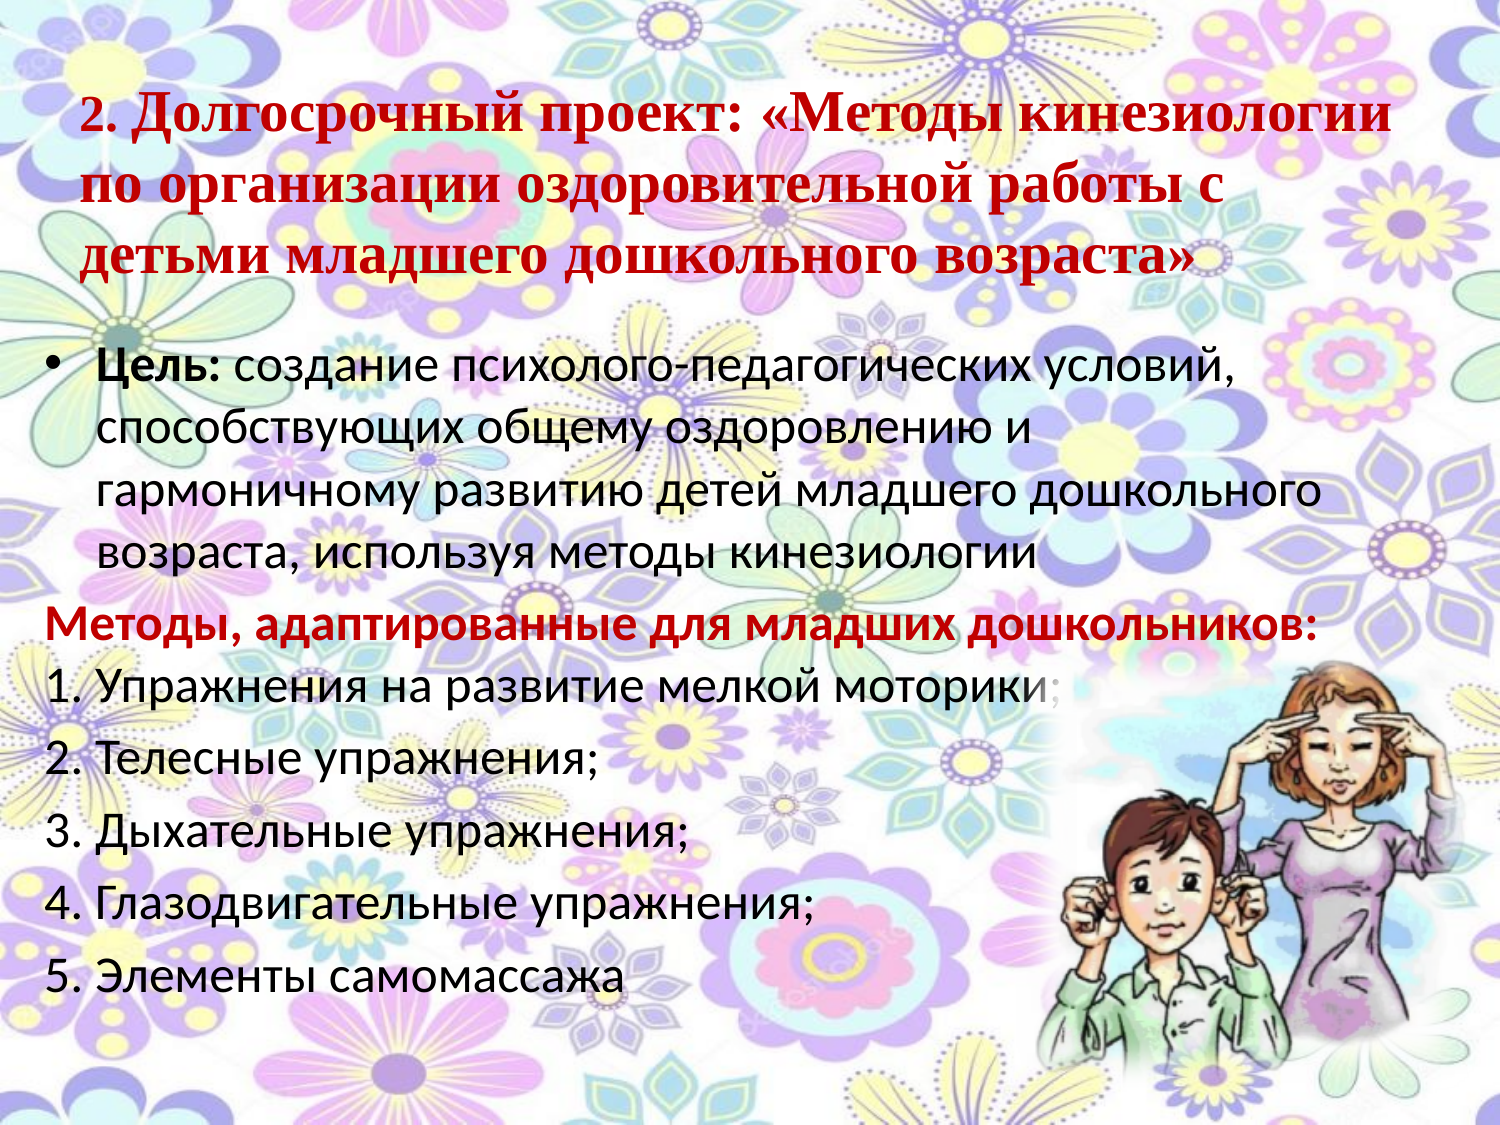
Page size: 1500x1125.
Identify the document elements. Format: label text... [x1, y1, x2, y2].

text_box 2. Долгосрочный проект: «Методы кинезиологии по организации оздоровительной работы с детьми младшего дошкольного возраста» [64, 42, 1437, 315]
picture [1009, 634, 1480, 1093]
text_box Цель: создание психолого-педагогических условий, способствующих общему оздоровлению и гармоничному развитию детей младшего дошкольного возраста, используя методы кинезиологии Методы, адаптированные для младших дошкольников: 1. Упражнения на развитие мелкой моторики; 2. Телесные упражнения; 3. Дыхательные упражнения; 4. Глазодвигательные упражнения; 5. Элементы самомассажа [29, 322, 1376, 1079]
